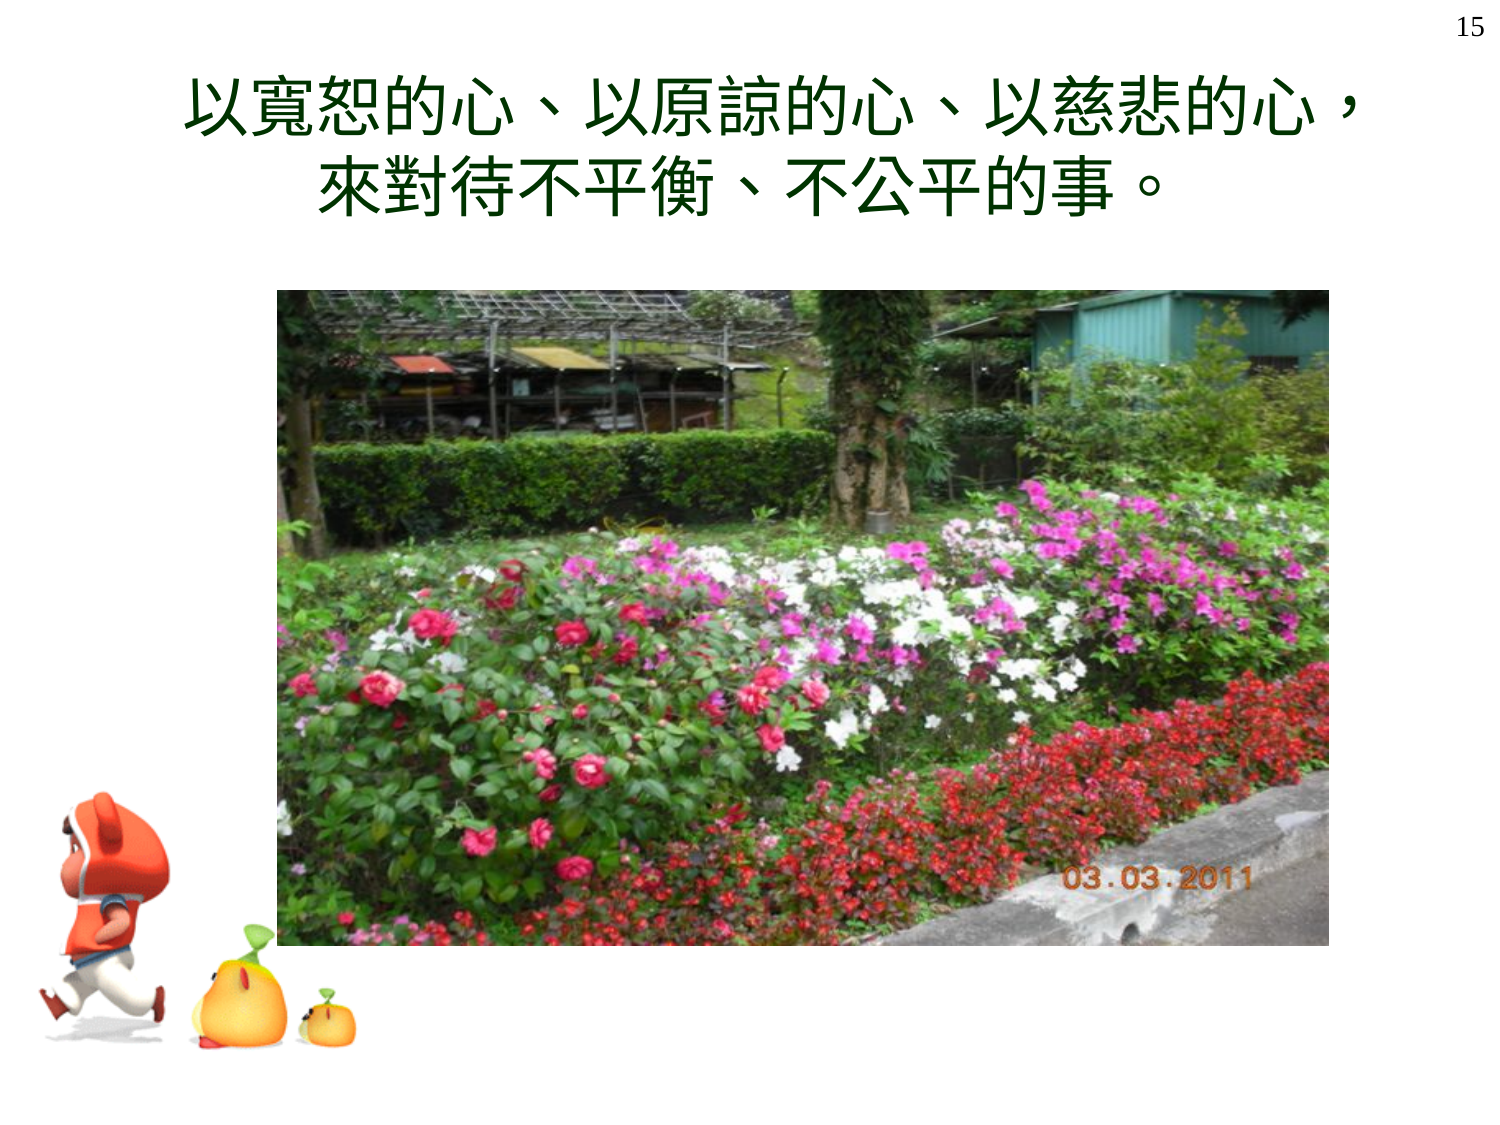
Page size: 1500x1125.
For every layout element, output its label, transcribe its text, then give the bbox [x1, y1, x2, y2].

title 以寬恕的心、以原諒的心、以慈悲的心，來對待不平衡、不公平的事。 [137, 56, 1363, 232]
picture [0, 290, 1329, 1125]
text_box <編號> [1249, 0, 1500, 76]
